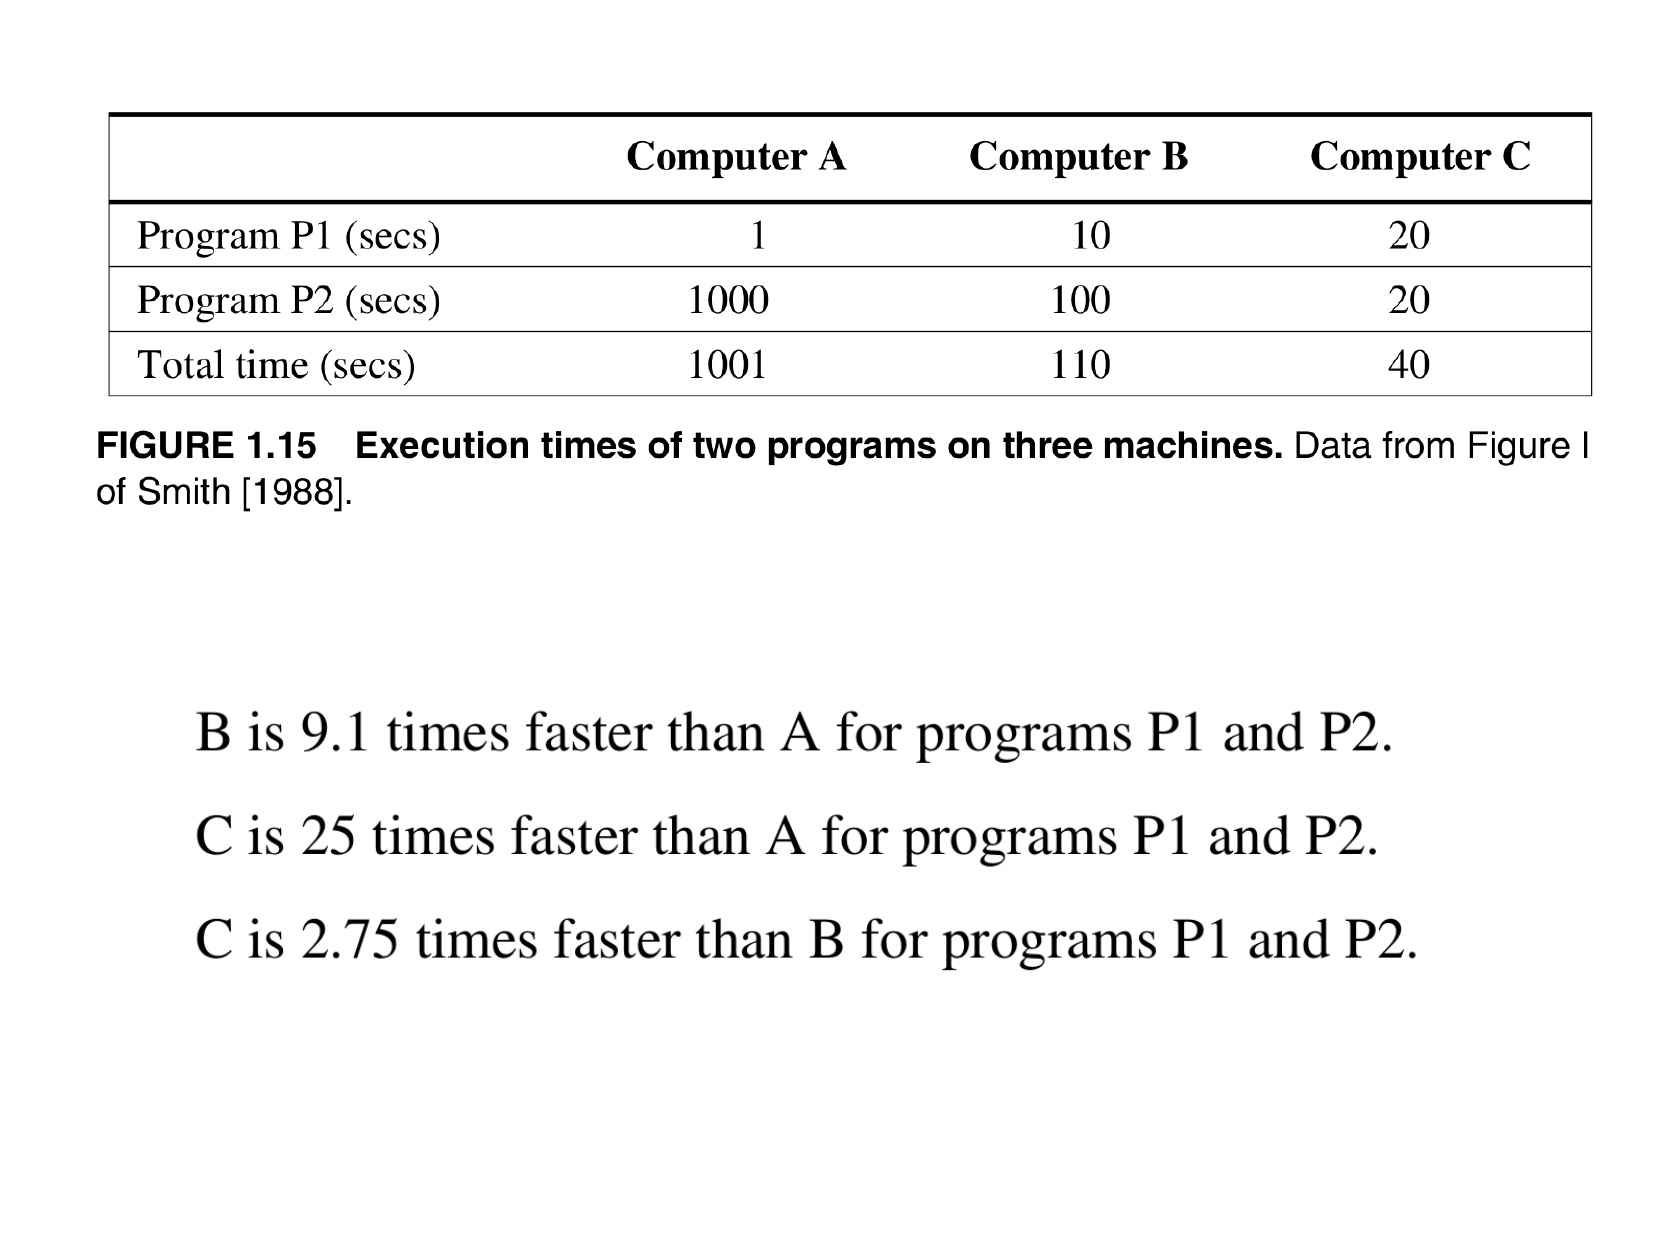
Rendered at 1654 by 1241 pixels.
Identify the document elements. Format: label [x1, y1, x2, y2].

picture [134, 674, 1501, 1011]
picture [77, 70, 1613, 522]
